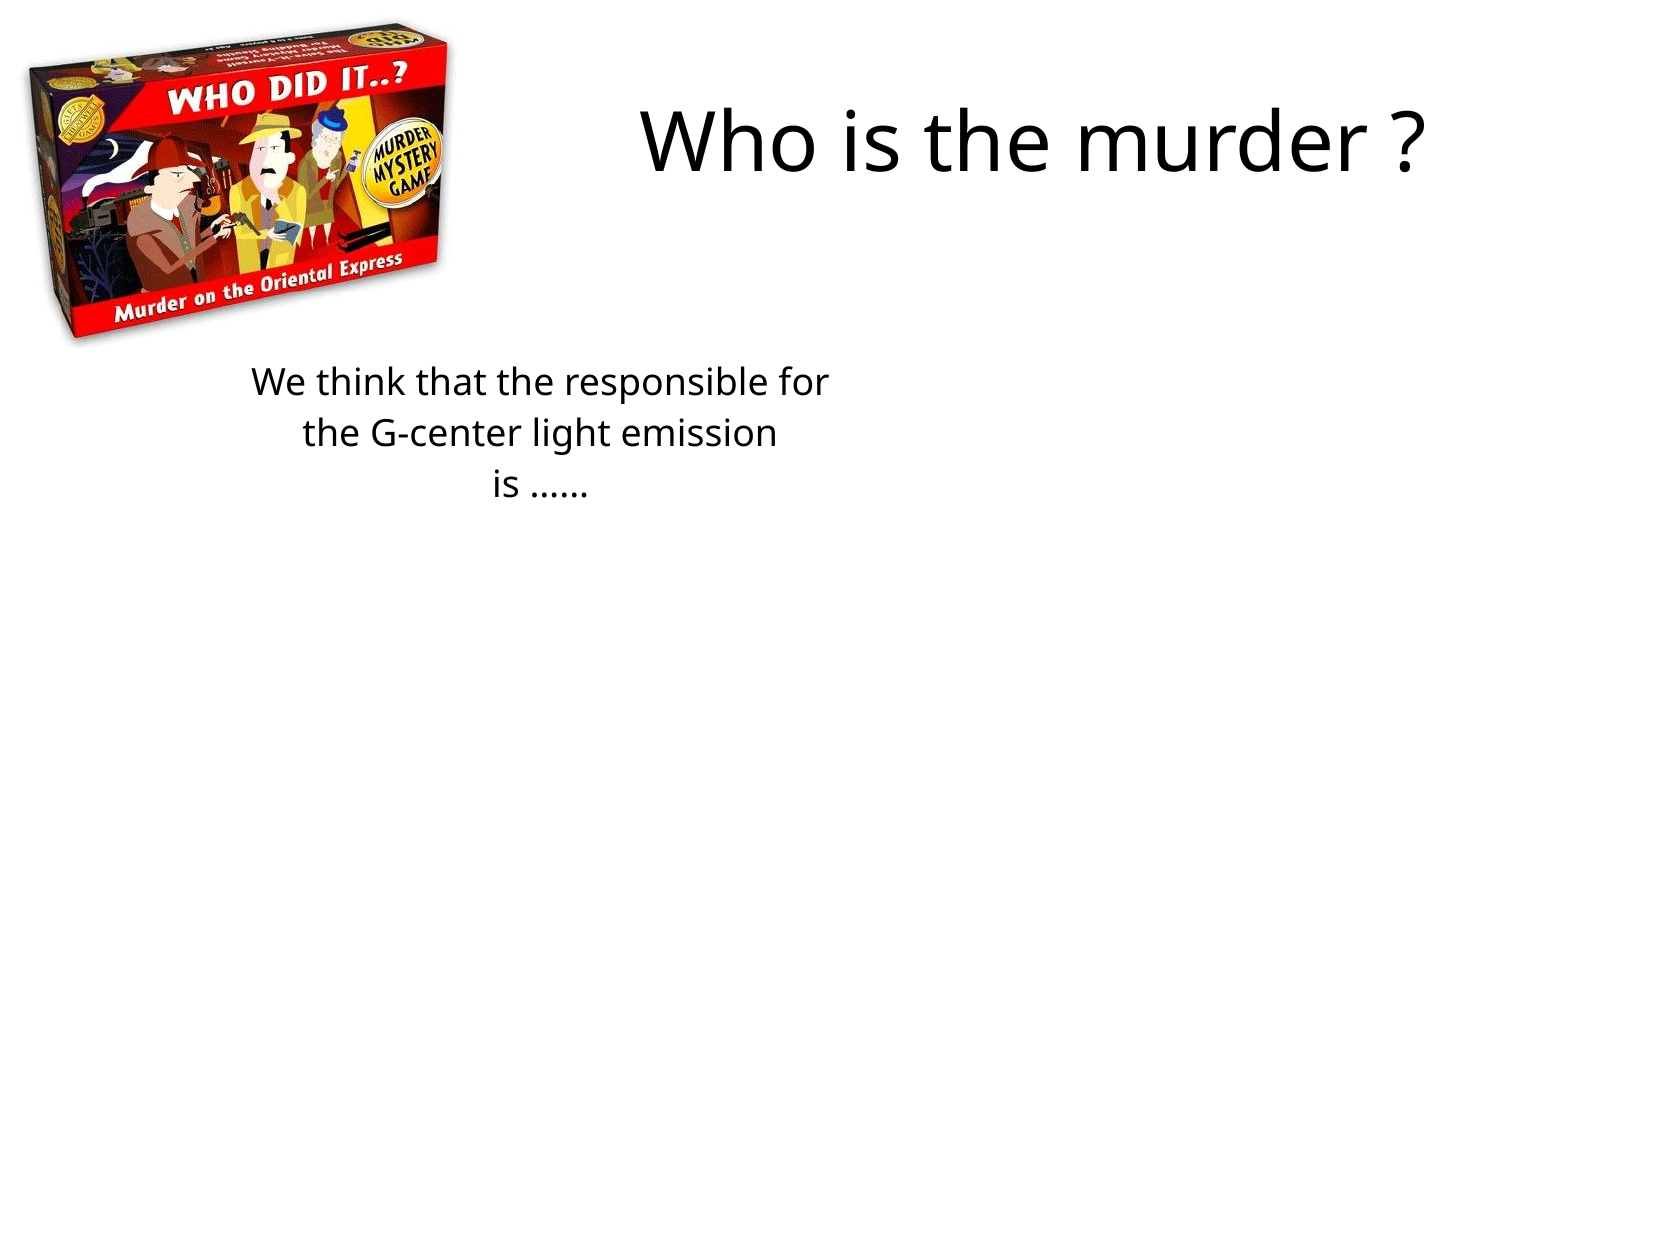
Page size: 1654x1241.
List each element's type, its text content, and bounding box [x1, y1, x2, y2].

title Who is the murder ? [519, 76, 1548, 201]
picture [11, 11, 462, 348]
text_box We think that the responsible for the G-center light emission is …... [236, 347, 863, 509]
